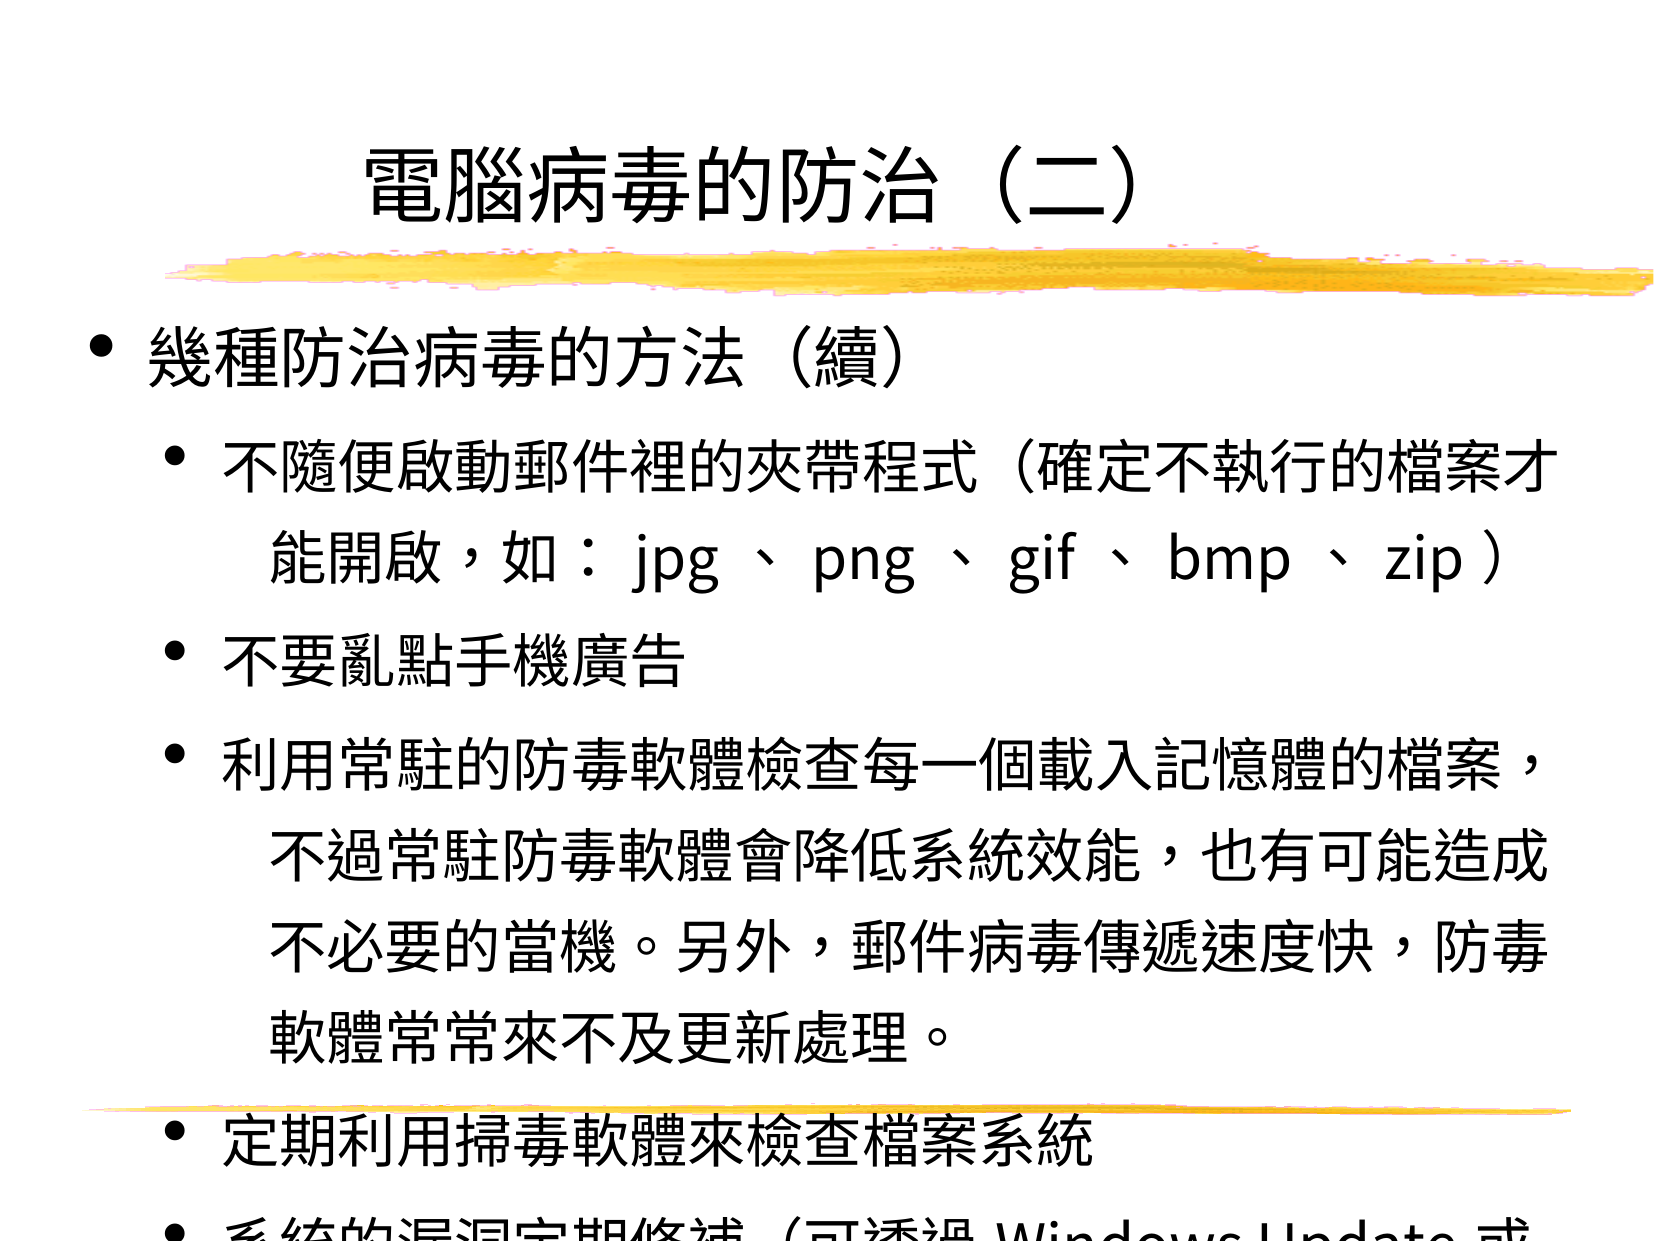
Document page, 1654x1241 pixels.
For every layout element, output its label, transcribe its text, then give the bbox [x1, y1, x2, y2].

list 幾種防治病毒的方法（續） 不隨便啟動郵件裡的夾帶程式（確定不執行的檔案才能開啟，如：jpg、png、gif、bmp、zip） 不要亂點手機廣告 利用常駐的防毒軟體檢查每一個載入記憶體的檔案，不過常駐防毒軟體會降低系統效能，也有可能造成不必要的當機。另外，郵件病毒傳遞速度快，防毒軟體常常來不及更新處理。 定期利用掃毒軟體來檢查檔案系統 系統的漏洞定期修補（可透過Windows Update或手機系統更新） [75, 289, 1582, 1157]
title 電腦病毒的防治（二） [73, 41, 1479, 249]
picture [165, 237, 1654, 308]
